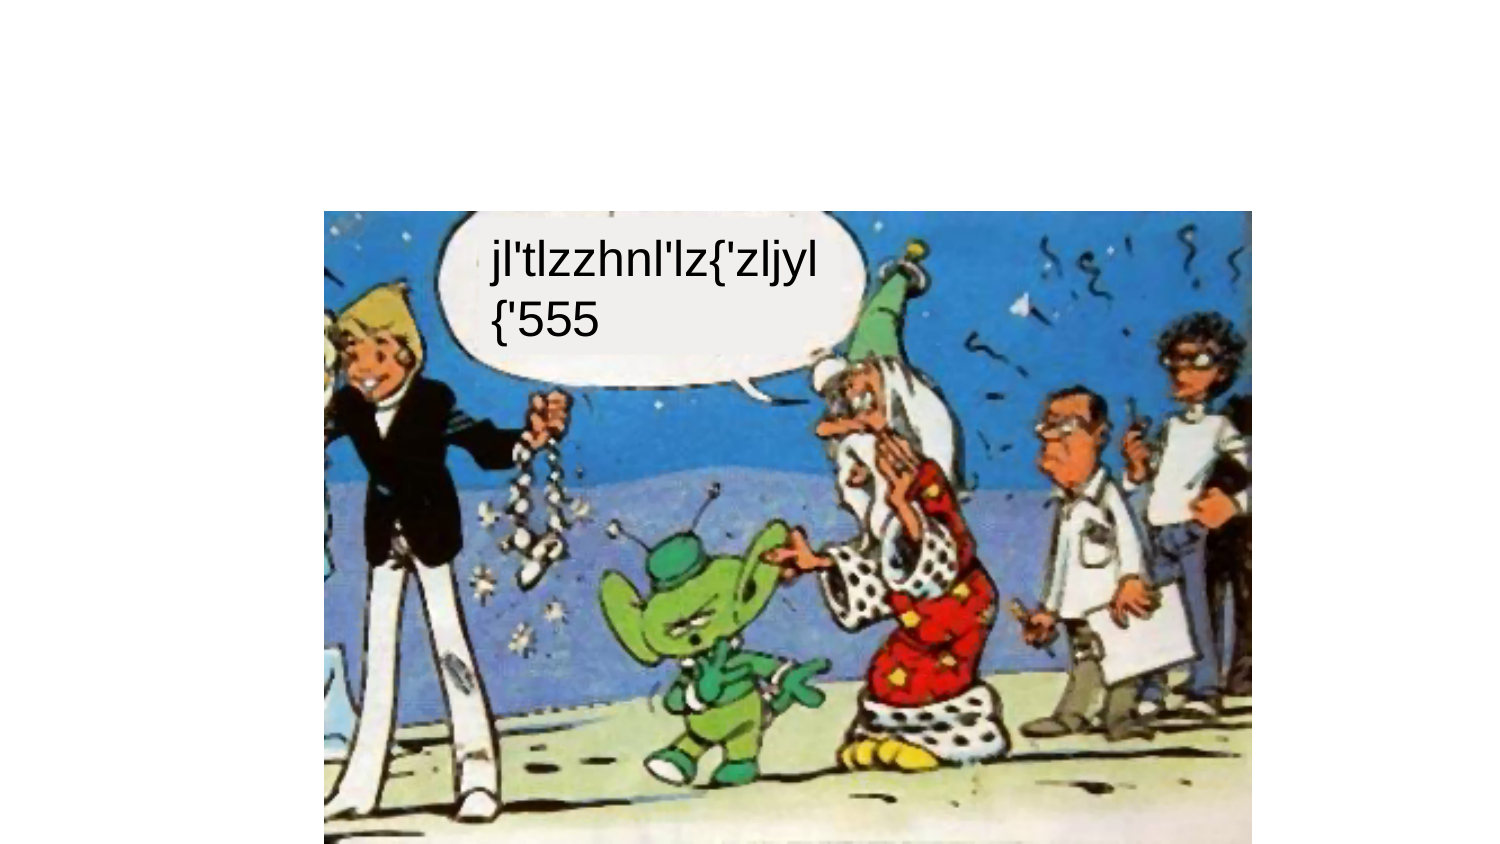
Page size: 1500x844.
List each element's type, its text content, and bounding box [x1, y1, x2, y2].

text_box jl'tlzzhnl'lz{'zljyl{'555 [476, 211, 839, 371]
picture [324, 211, 1252, 844]
